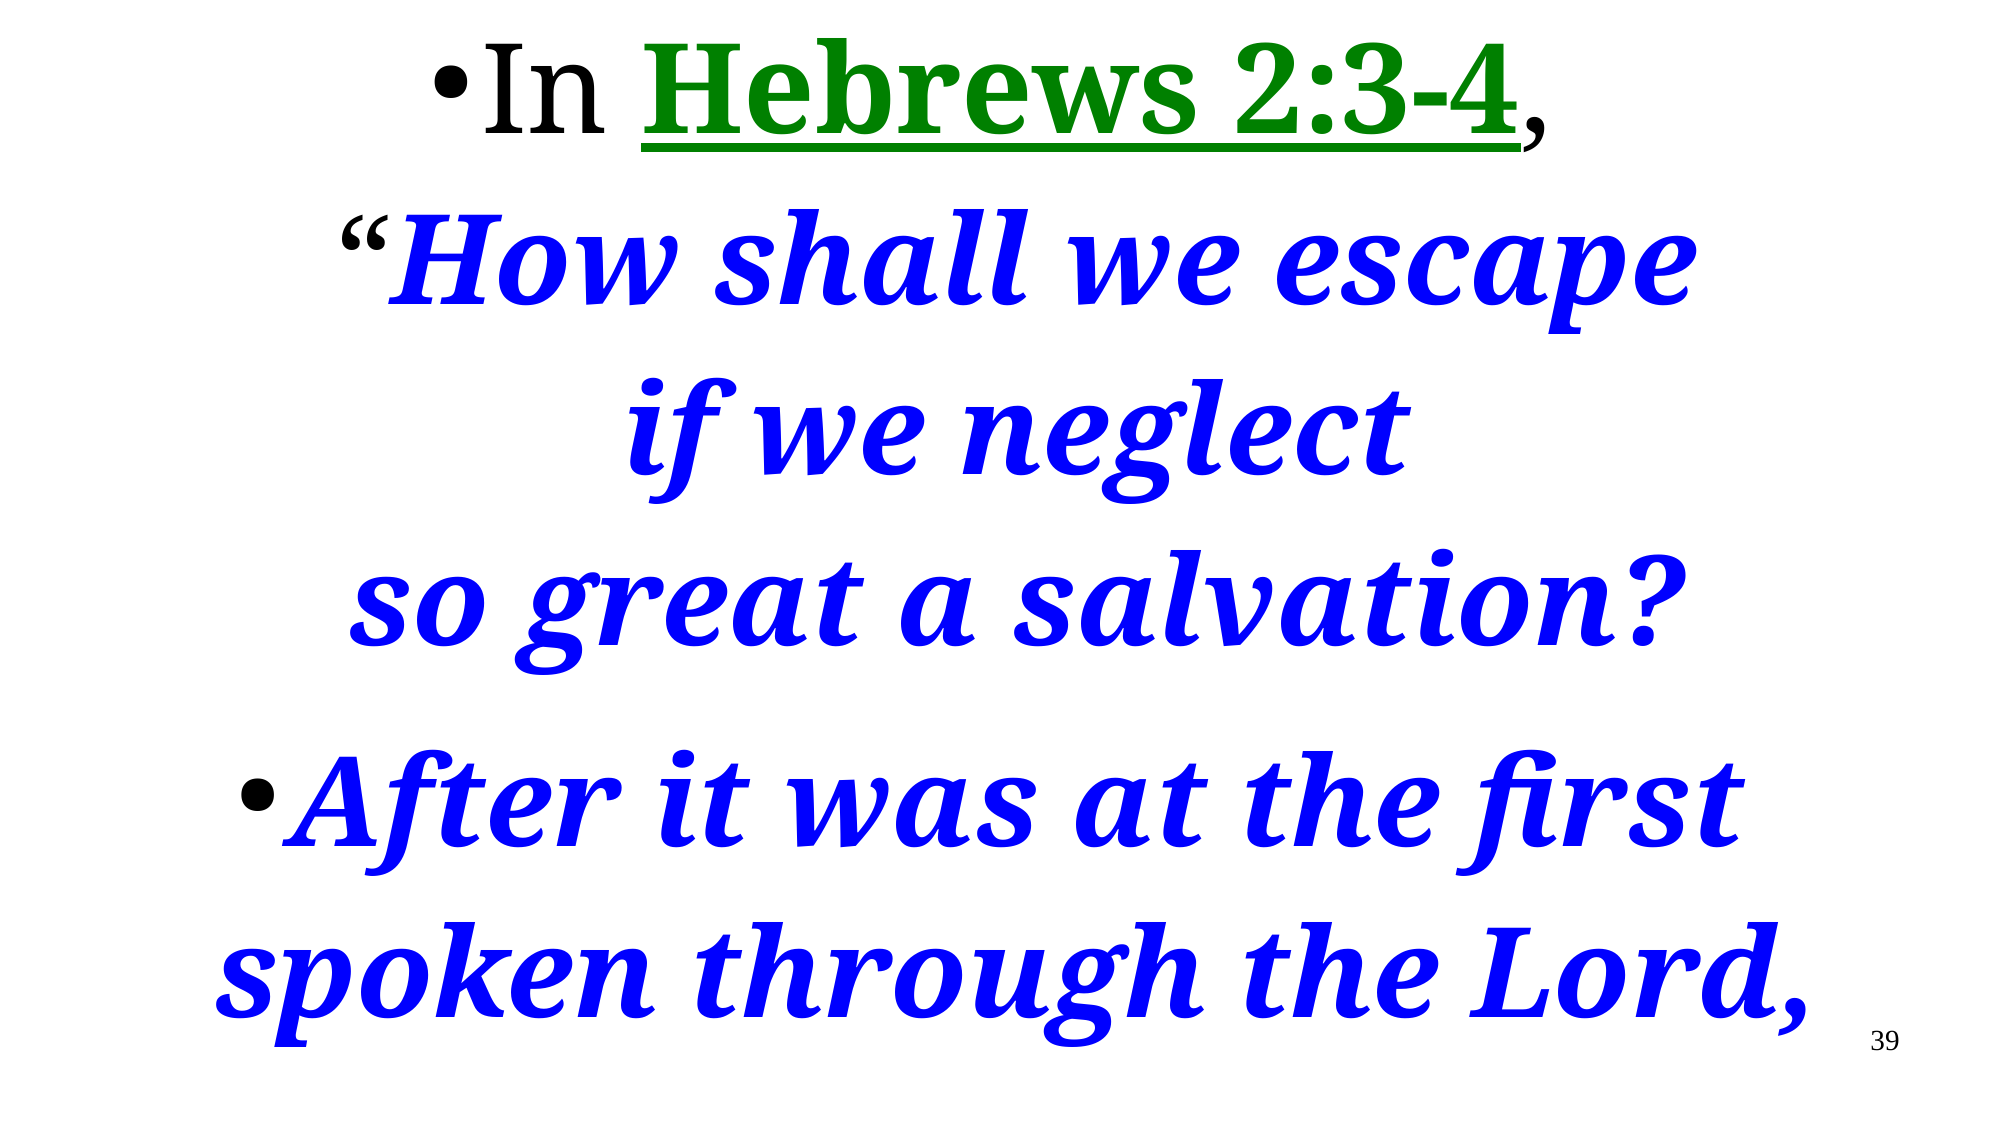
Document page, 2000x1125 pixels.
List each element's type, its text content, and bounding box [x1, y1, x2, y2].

list In Hebrews 2:3-4, “How shall we escape if we neglect so great a salvation? After it was at the first spoken through the Lord, [0, 0, 1996, 1123]
